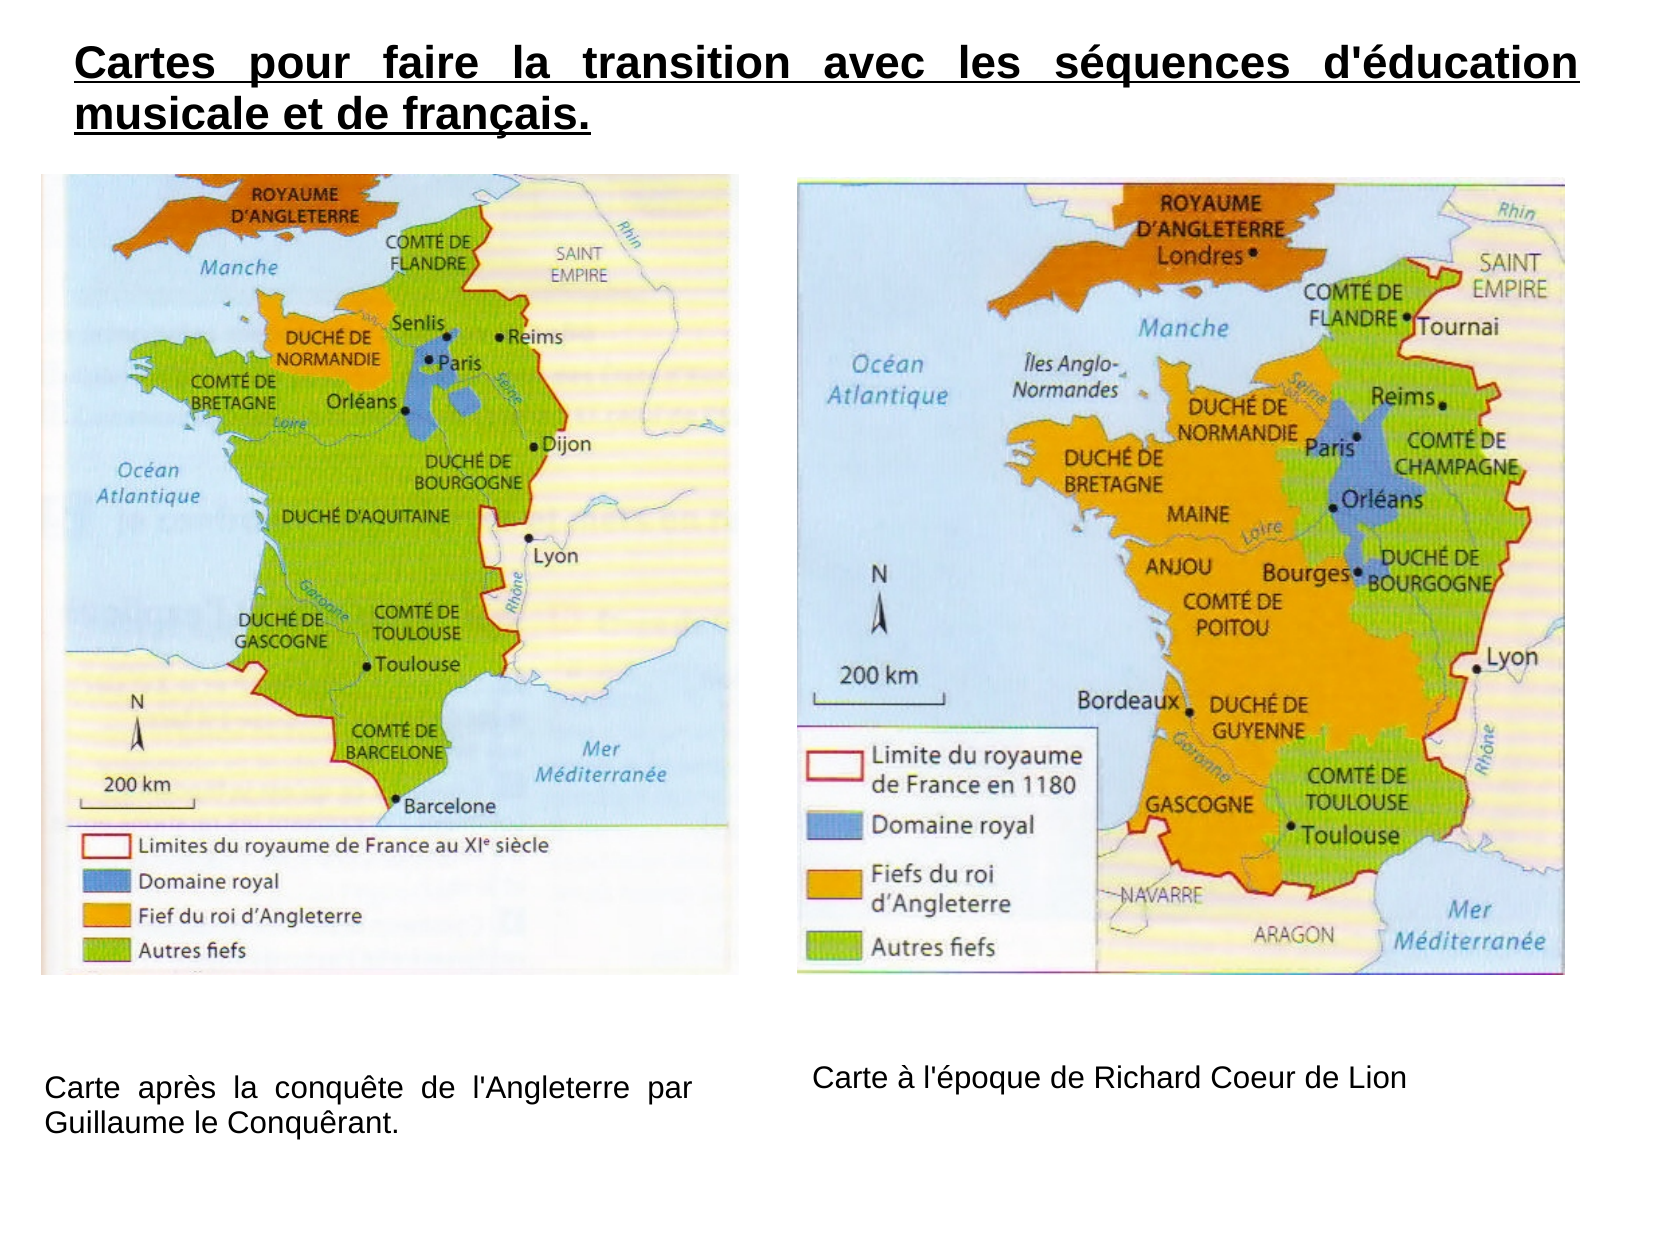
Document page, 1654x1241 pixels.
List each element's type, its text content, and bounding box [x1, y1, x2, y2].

picture [797, 177, 1565, 975]
text_box Carte après la conquête de l'Angleterre par Guillaume le Conquêrant. [29, 1062, 709, 1148]
picture [41, 174, 739, 975]
text_box Cartes pour faire la transition avec les séquences d'éducation musicale et de français. [59, 29, 1595, 149]
text_box Carte à l'époque de Richard Coeur de Lion [797, 1052, 1536, 1103]
